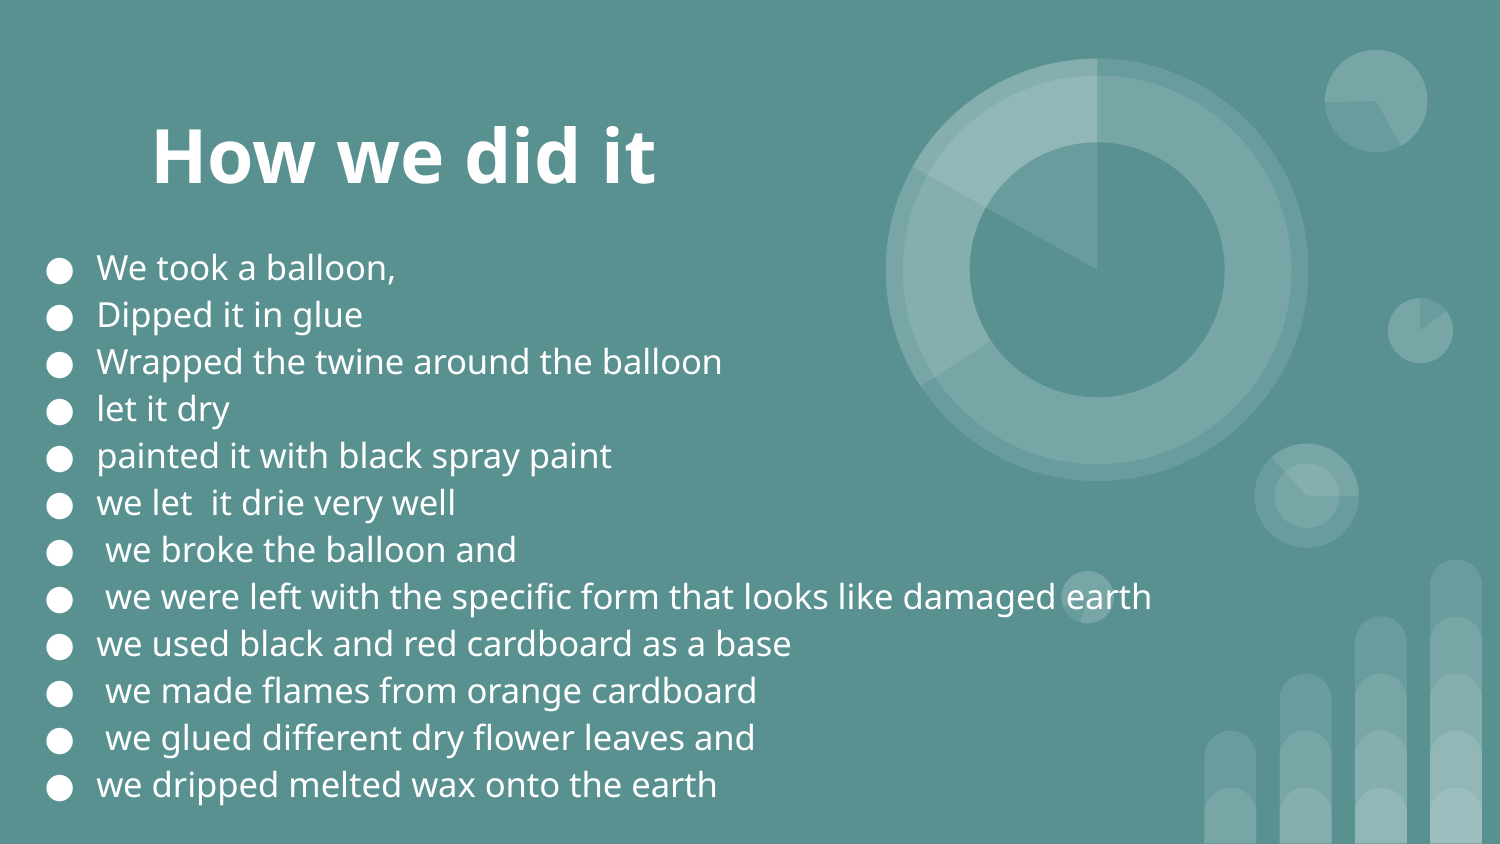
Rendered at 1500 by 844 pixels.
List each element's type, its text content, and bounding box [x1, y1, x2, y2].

title How we did it [135, 75, 834, 228]
subtitle We took a balloon, Dipped it in glue Wrapped the twine around the balloon let it dry painted it with black spray paint we let it drie very well we broke the balloon and we were left with the specific form that looks like damaged earth we used black and red cardboard as a base we made flames from orange cardboard we glued different dry flower leaves and we dripped melted wax onto the earth [12, 228, 1392, 827]
